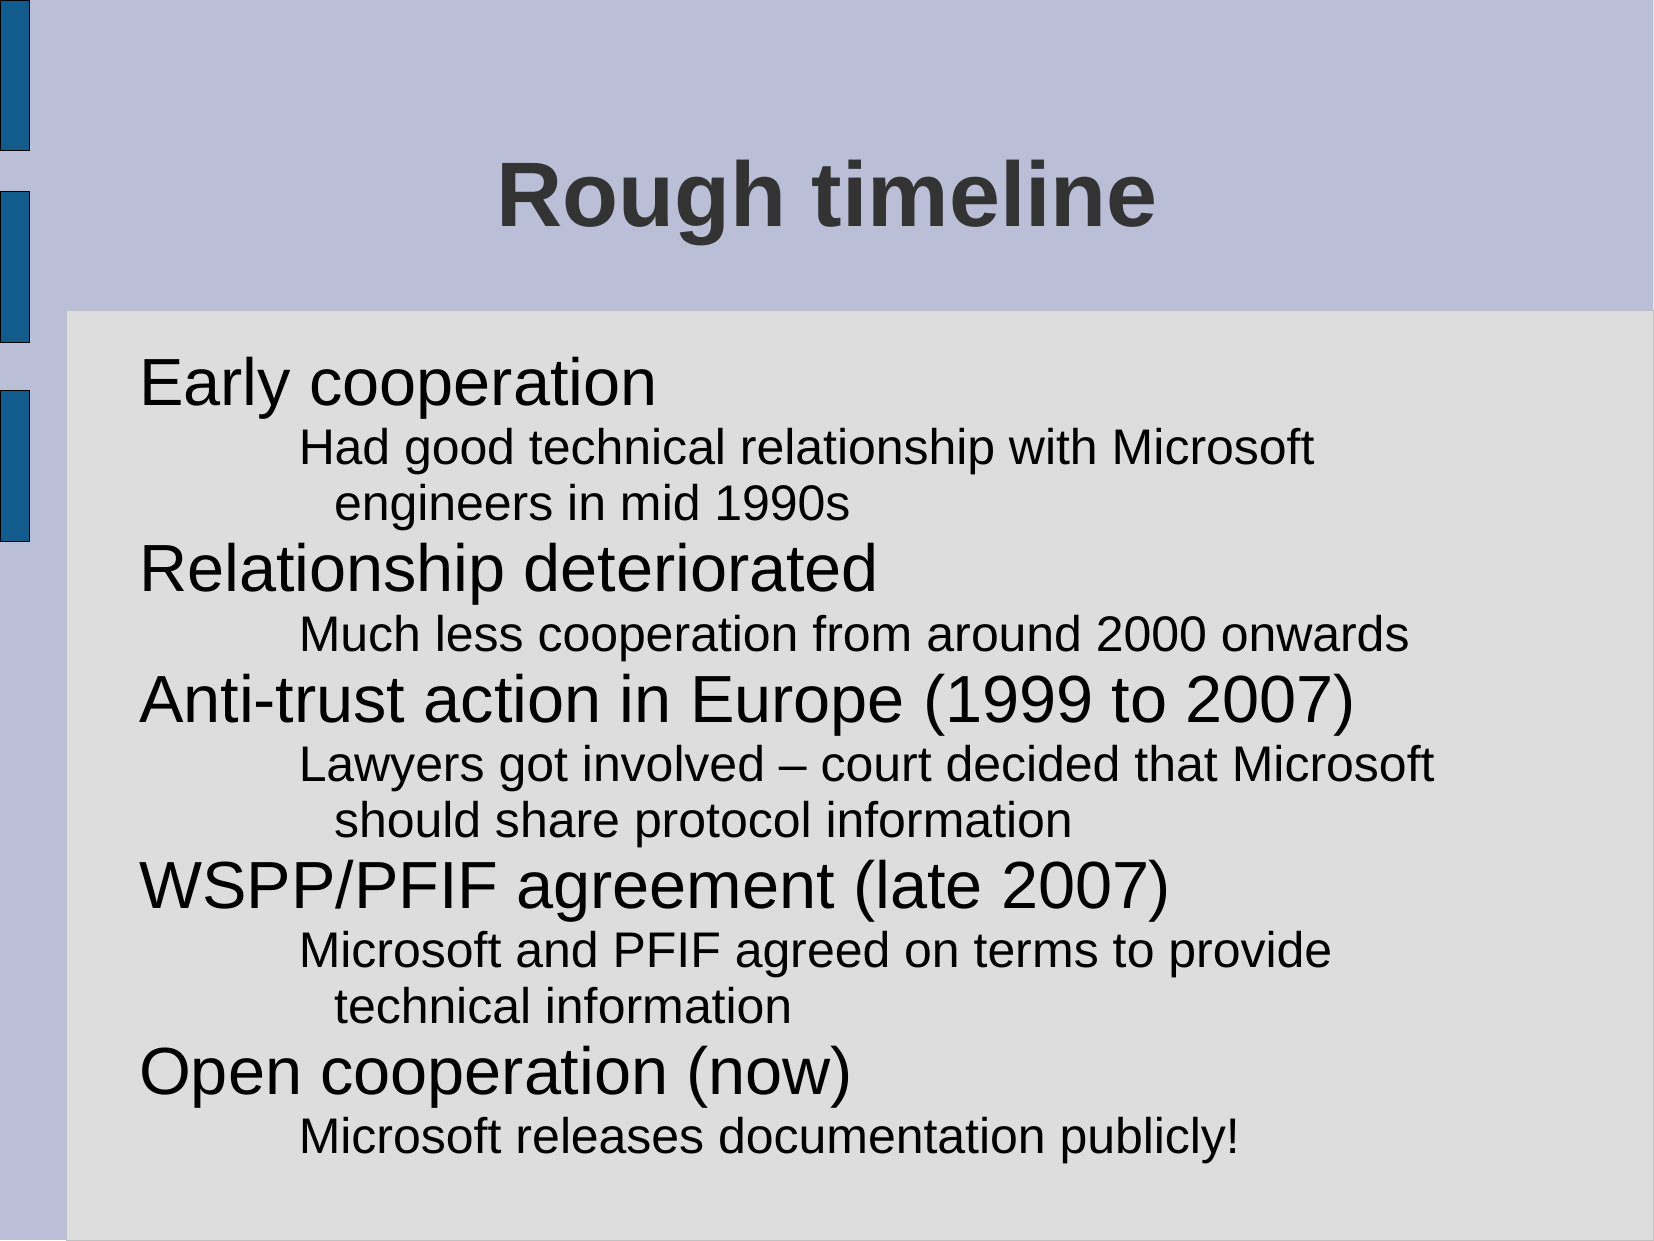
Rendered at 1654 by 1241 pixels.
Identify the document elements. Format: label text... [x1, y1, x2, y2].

title Rough timeline [121, 91, 1534, 299]
list Early cooperation Had good technical relationship with Microsoft engineers in mid 1990s Relationship deteriorated Much less cooperation from around 2000 onwards Anti-trust action in Europe (1999 to 2007) Lawyers got involved – court decided that Microsoft should share protocol information WSPP/PFIF agreement (late 2007) Microsoft and PFIF agreed on terms to provide technical information Open cooperation (now) Microsoft releases documentation publicly! [121, 344, 1534, 1165]
